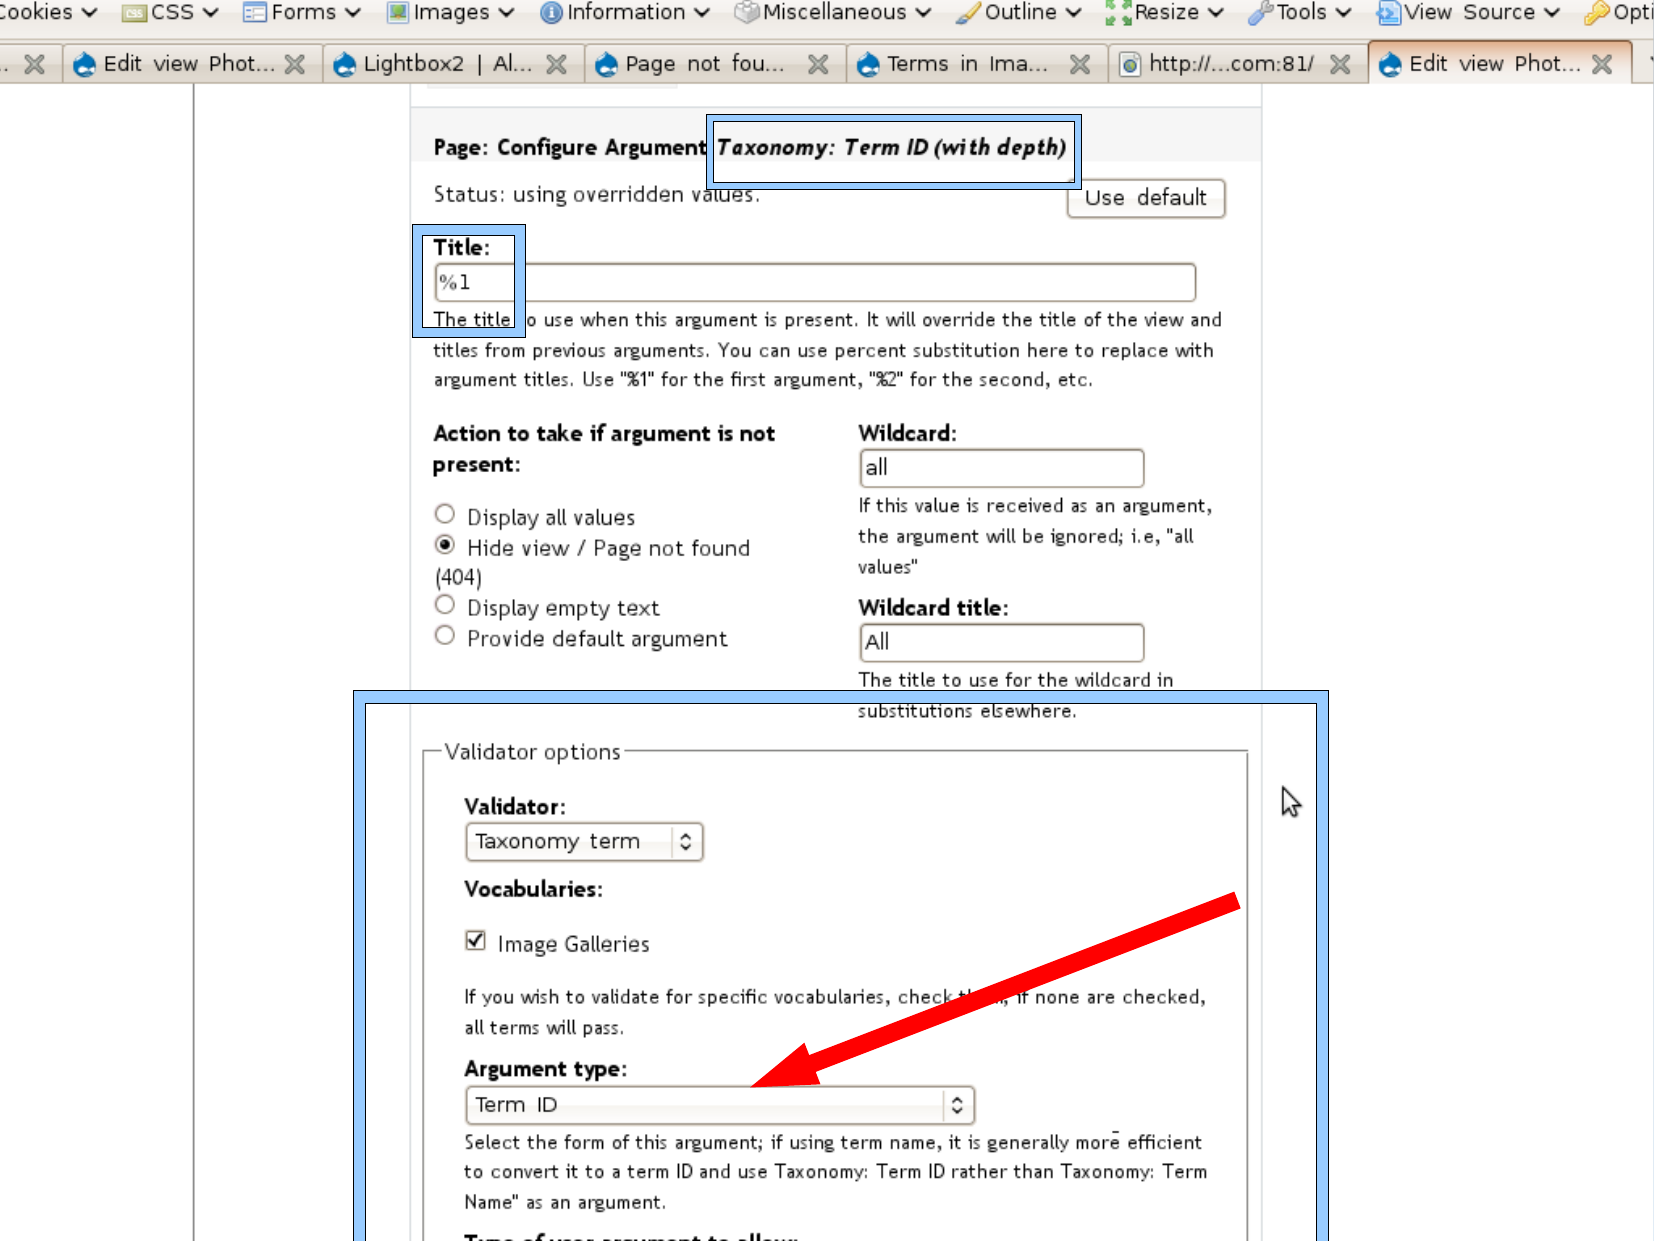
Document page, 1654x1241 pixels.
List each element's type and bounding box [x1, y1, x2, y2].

text_box [706, 114, 1082, 190]
picture [0, 0, 1654, 1241]
text_box [412, 224, 526, 338]
picture [366, 704, 1316, 1241]
text_box [353, 690, 1329, 1241]
